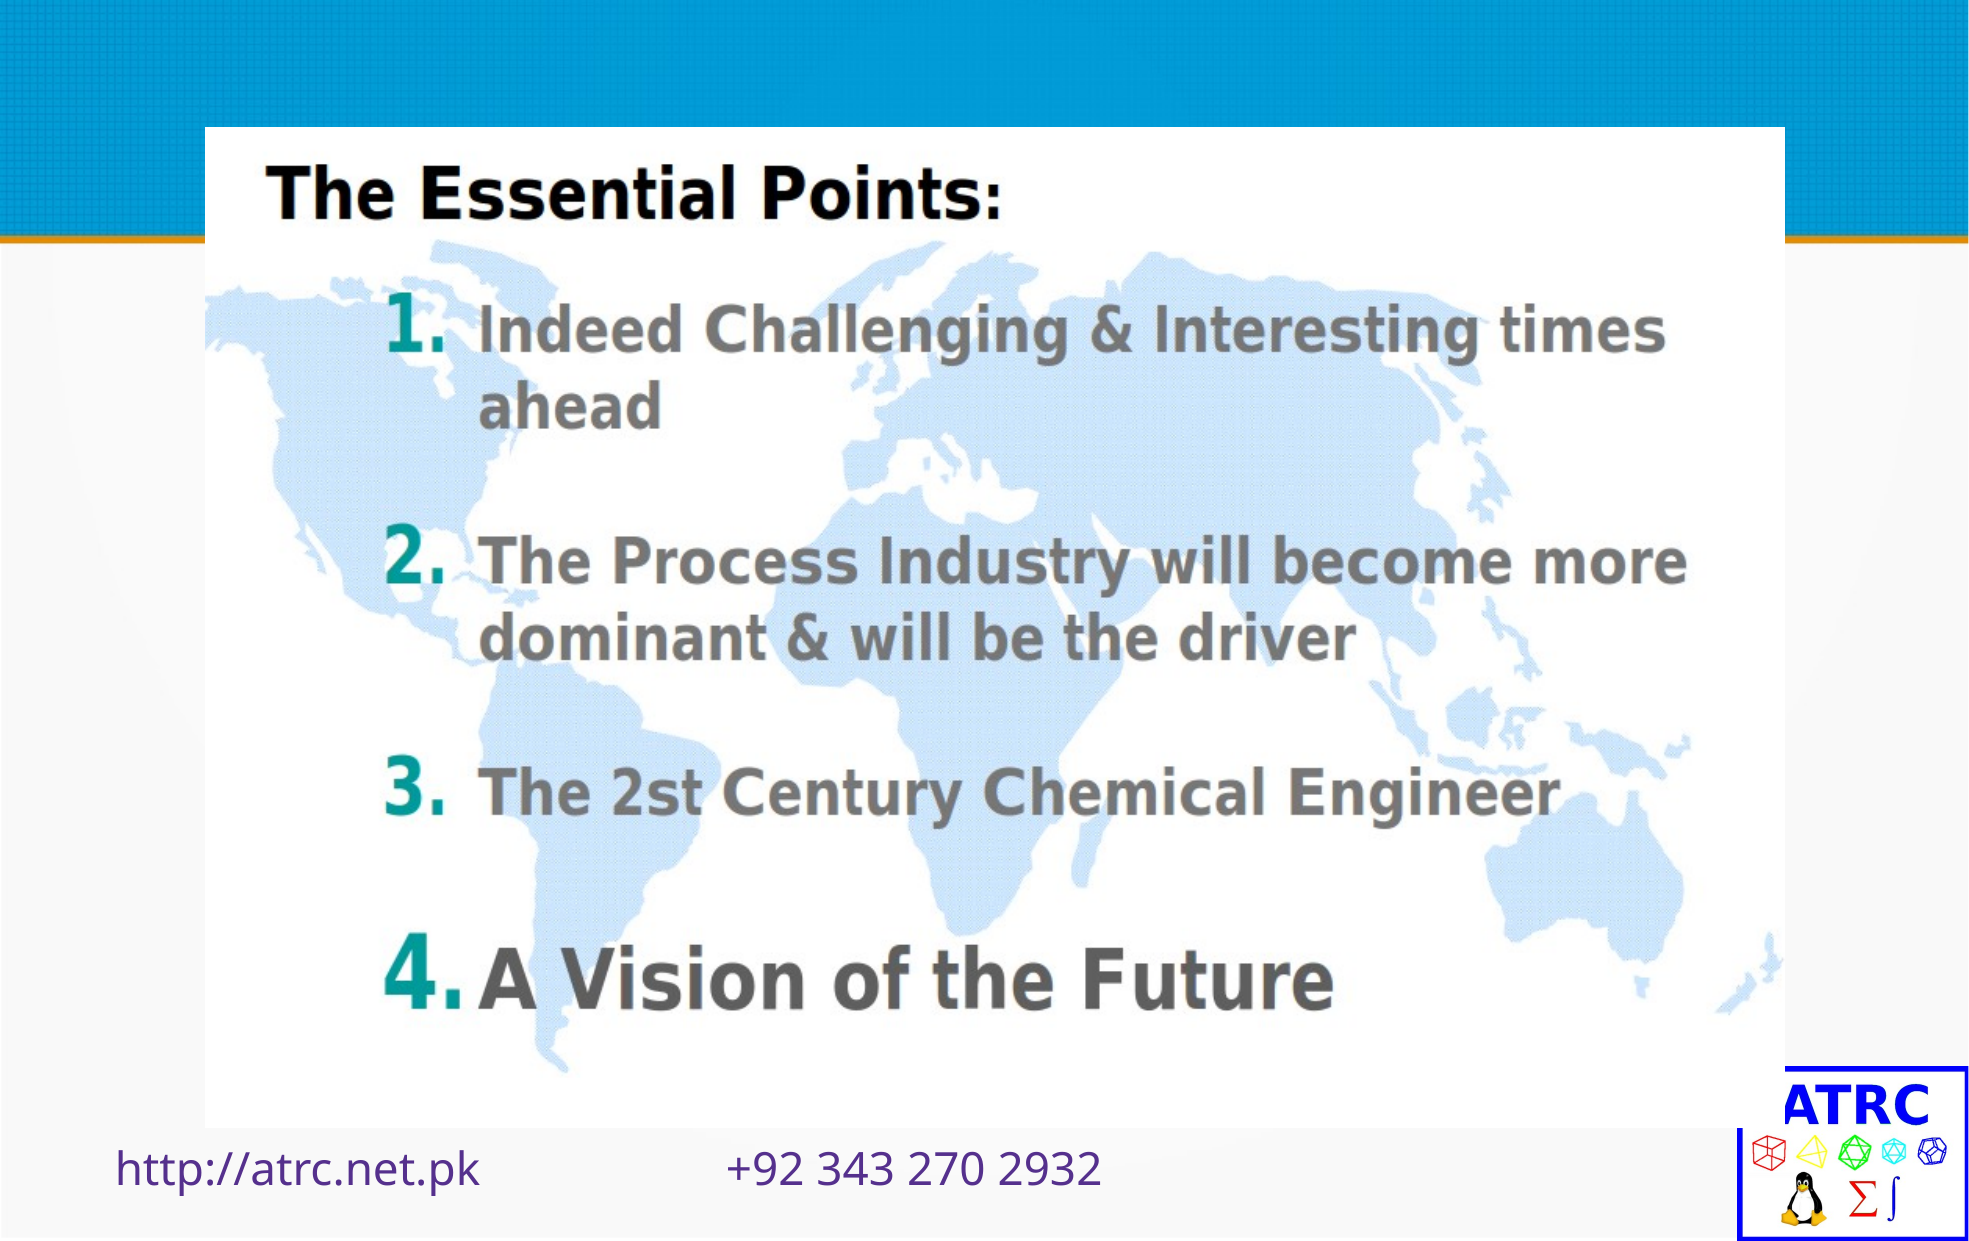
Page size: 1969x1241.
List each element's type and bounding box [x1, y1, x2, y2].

picture [0, 128, 1969, 1241]
